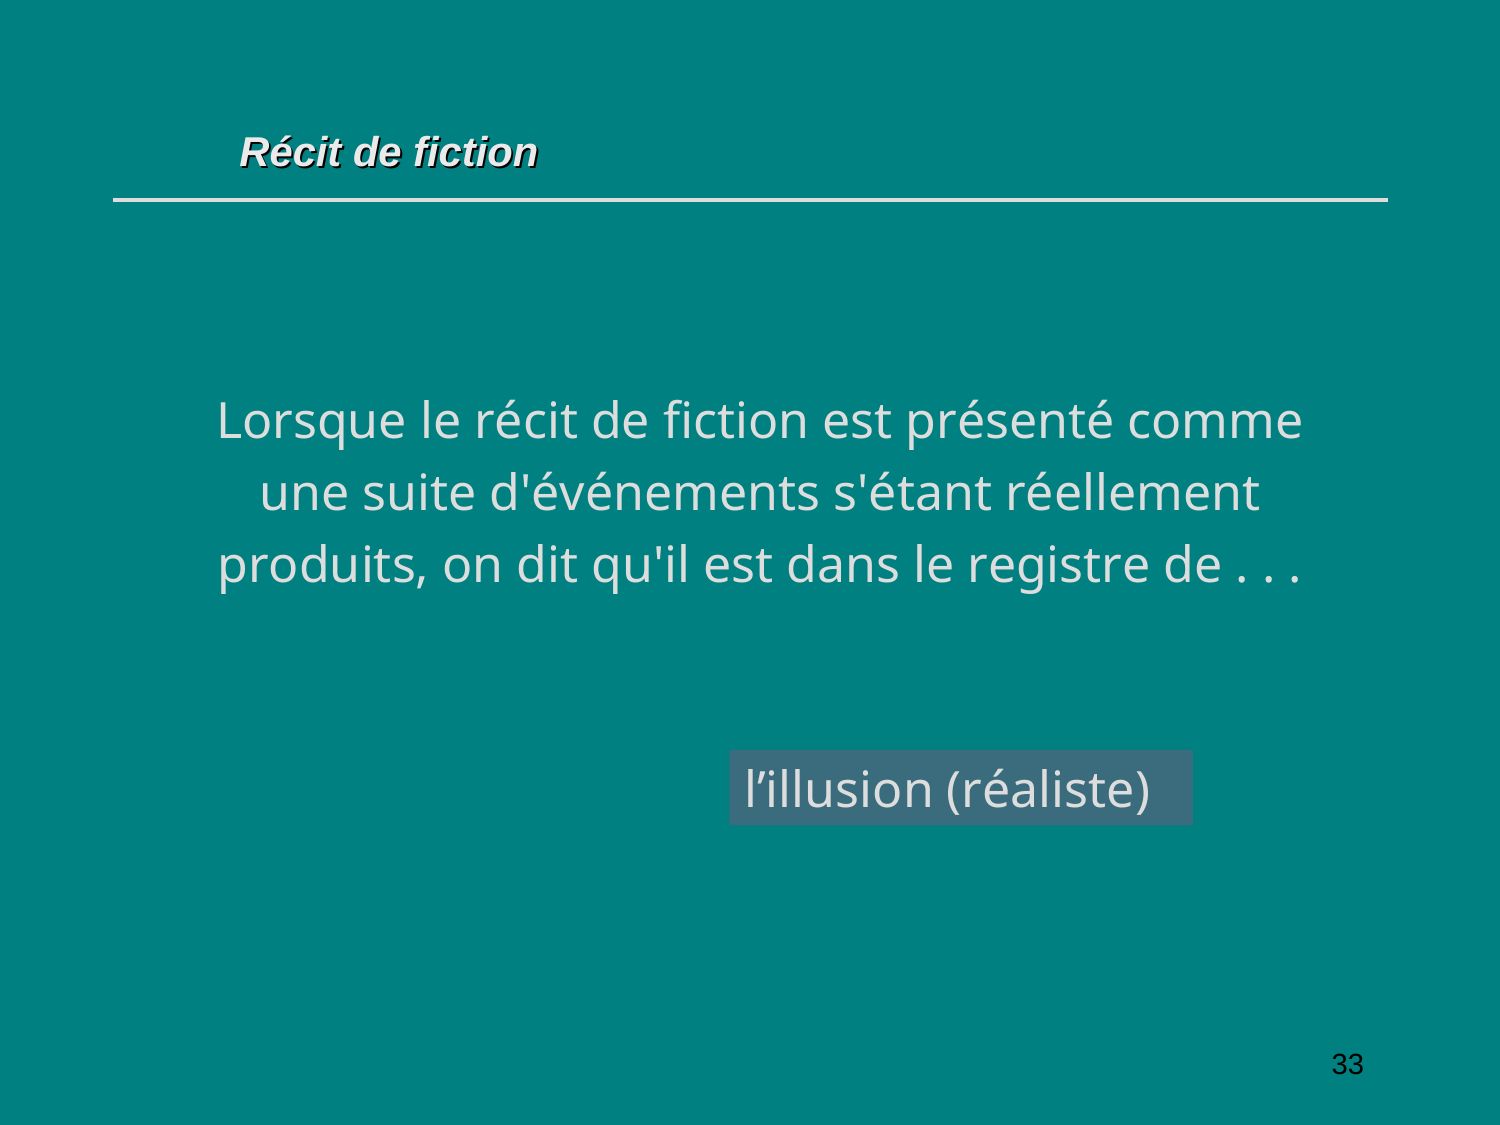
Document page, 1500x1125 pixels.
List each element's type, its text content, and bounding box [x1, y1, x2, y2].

text_box l’illusion (réaliste) [729, 749, 1193, 826]
text_box Récit de fiction [224, 116, 554, 183]
text_box Lorsque le récit de fiction est présenté comme une suite d'événements s'étant réellement produits, on dit qu'il est dans le registre de . . . [182, 368, 1338, 601]
